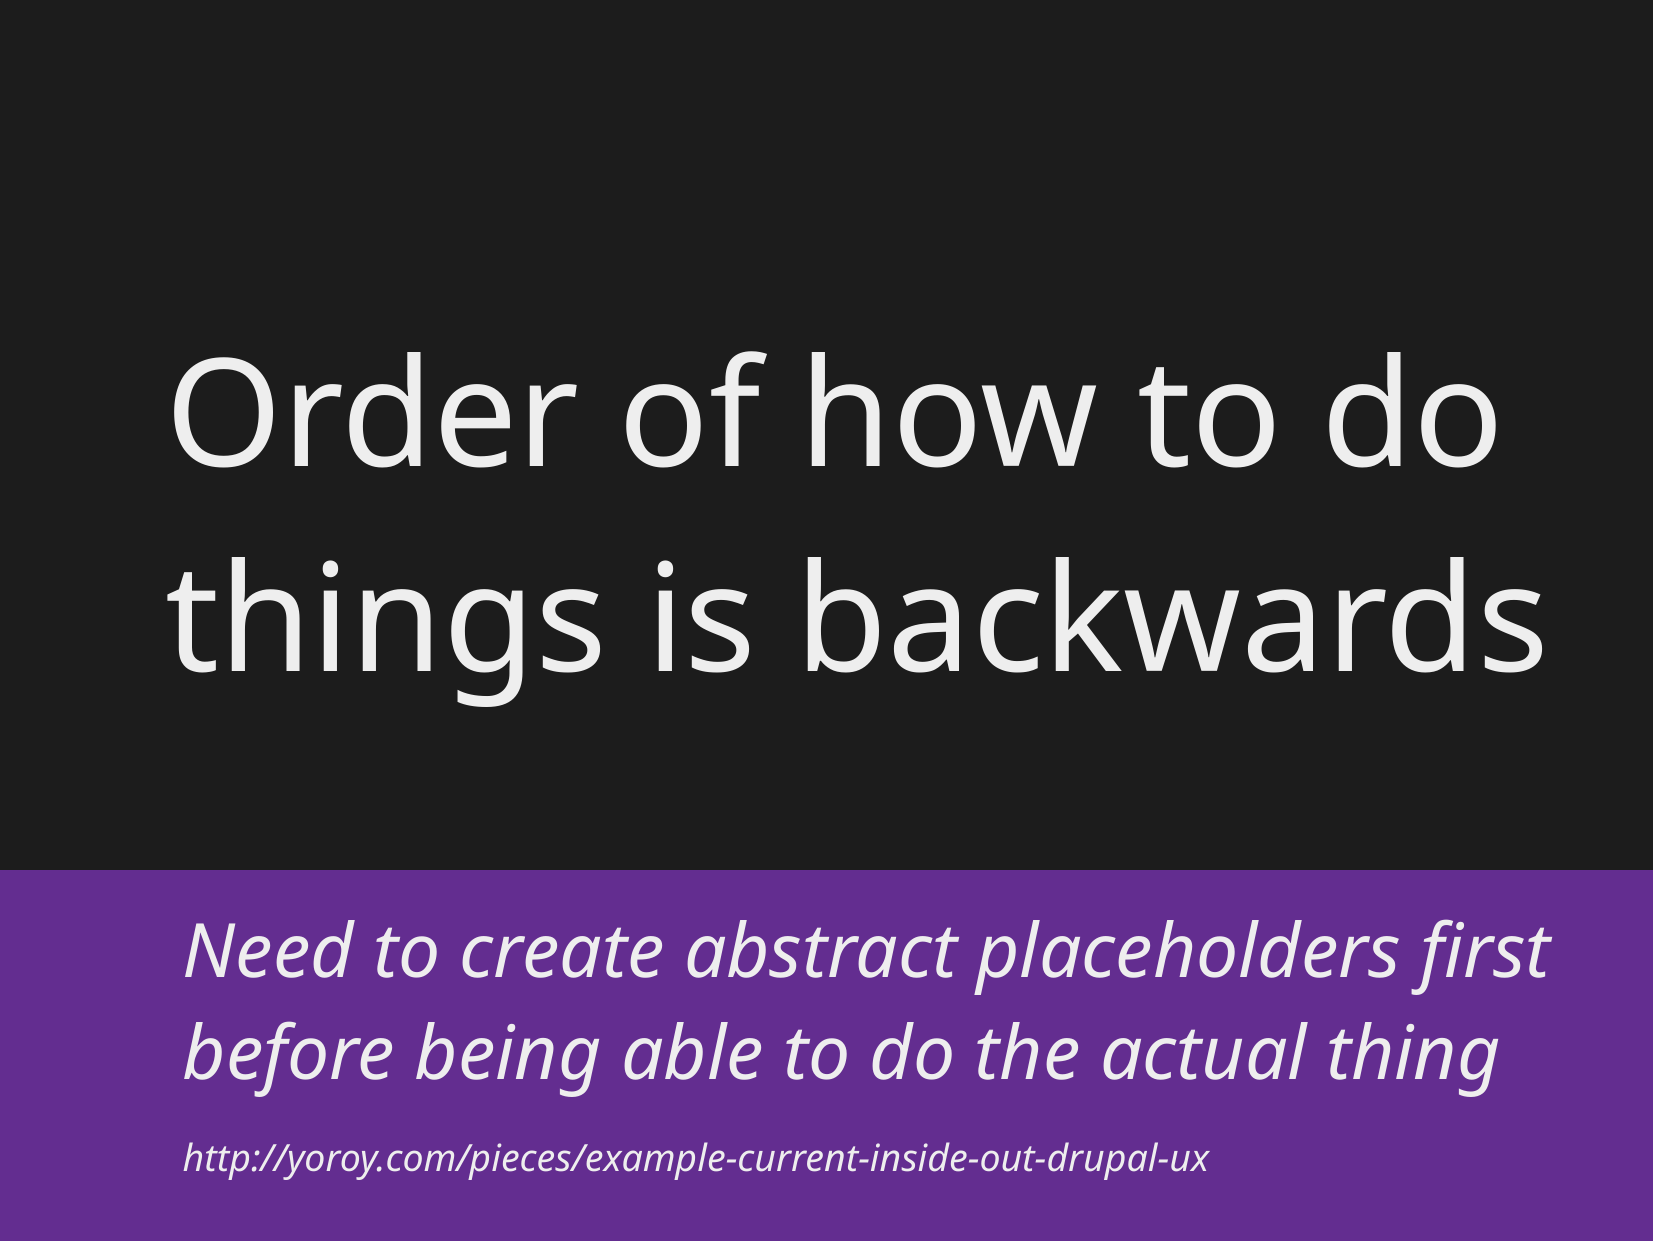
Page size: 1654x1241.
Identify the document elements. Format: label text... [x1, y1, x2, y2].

list Need to create abstract placeholders first before being able to do the actual thing http://yoroy.com/pieces/example-current-inside-out-drupal-ux [165, 897, 1571, 1241]
title Order of how to do things is backwards [165, 102, 1571, 808]
